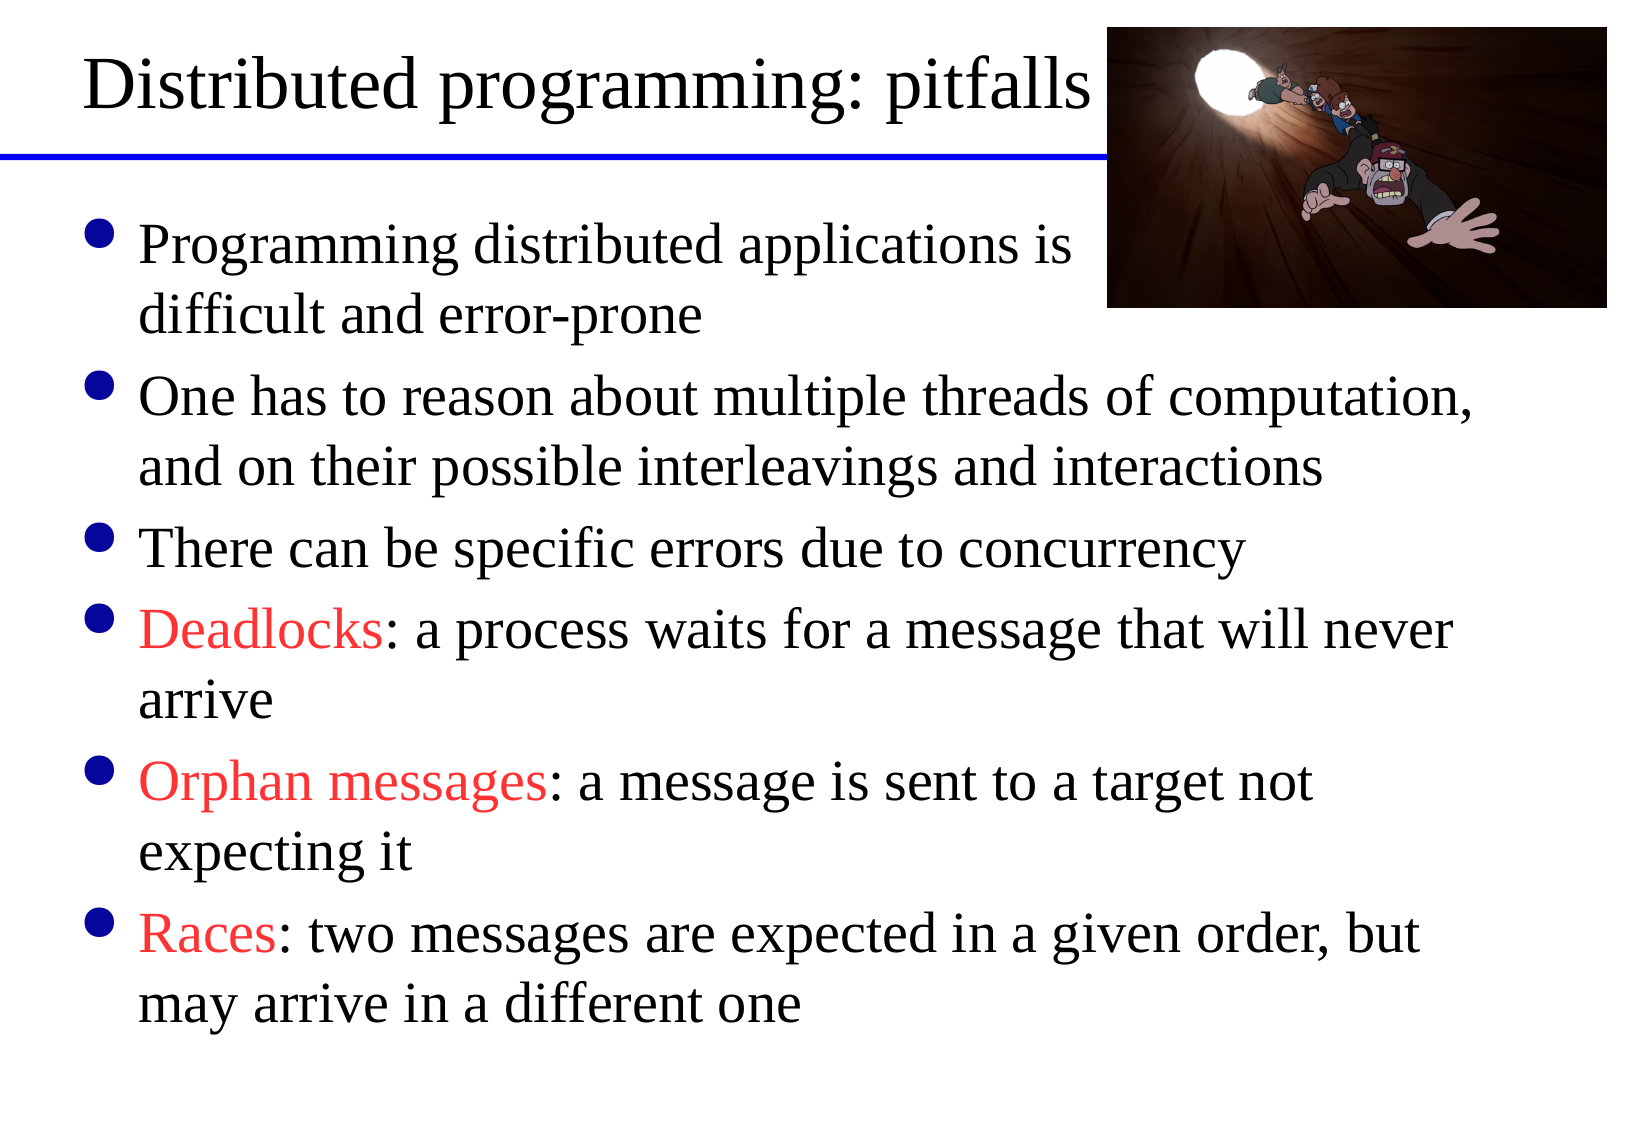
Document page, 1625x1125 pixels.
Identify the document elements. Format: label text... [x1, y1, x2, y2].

list Programming distributed applications is difficult and error-prone One has to reason about multiple threads of computation, and on their possible interleavings and interactions There can be specific errors due to concurrency Deadlocks: a process waits for a message that will never arrive Orphan messages: a message is sent to a target not expecting it Races: two messages are expected in a given order, but may arrive in a different one [67, 198, 1546, 1061]
title Distributed programming: pitfalls [67, 27, 1107, 131]
picture [1107, 27, 1607, 308]
